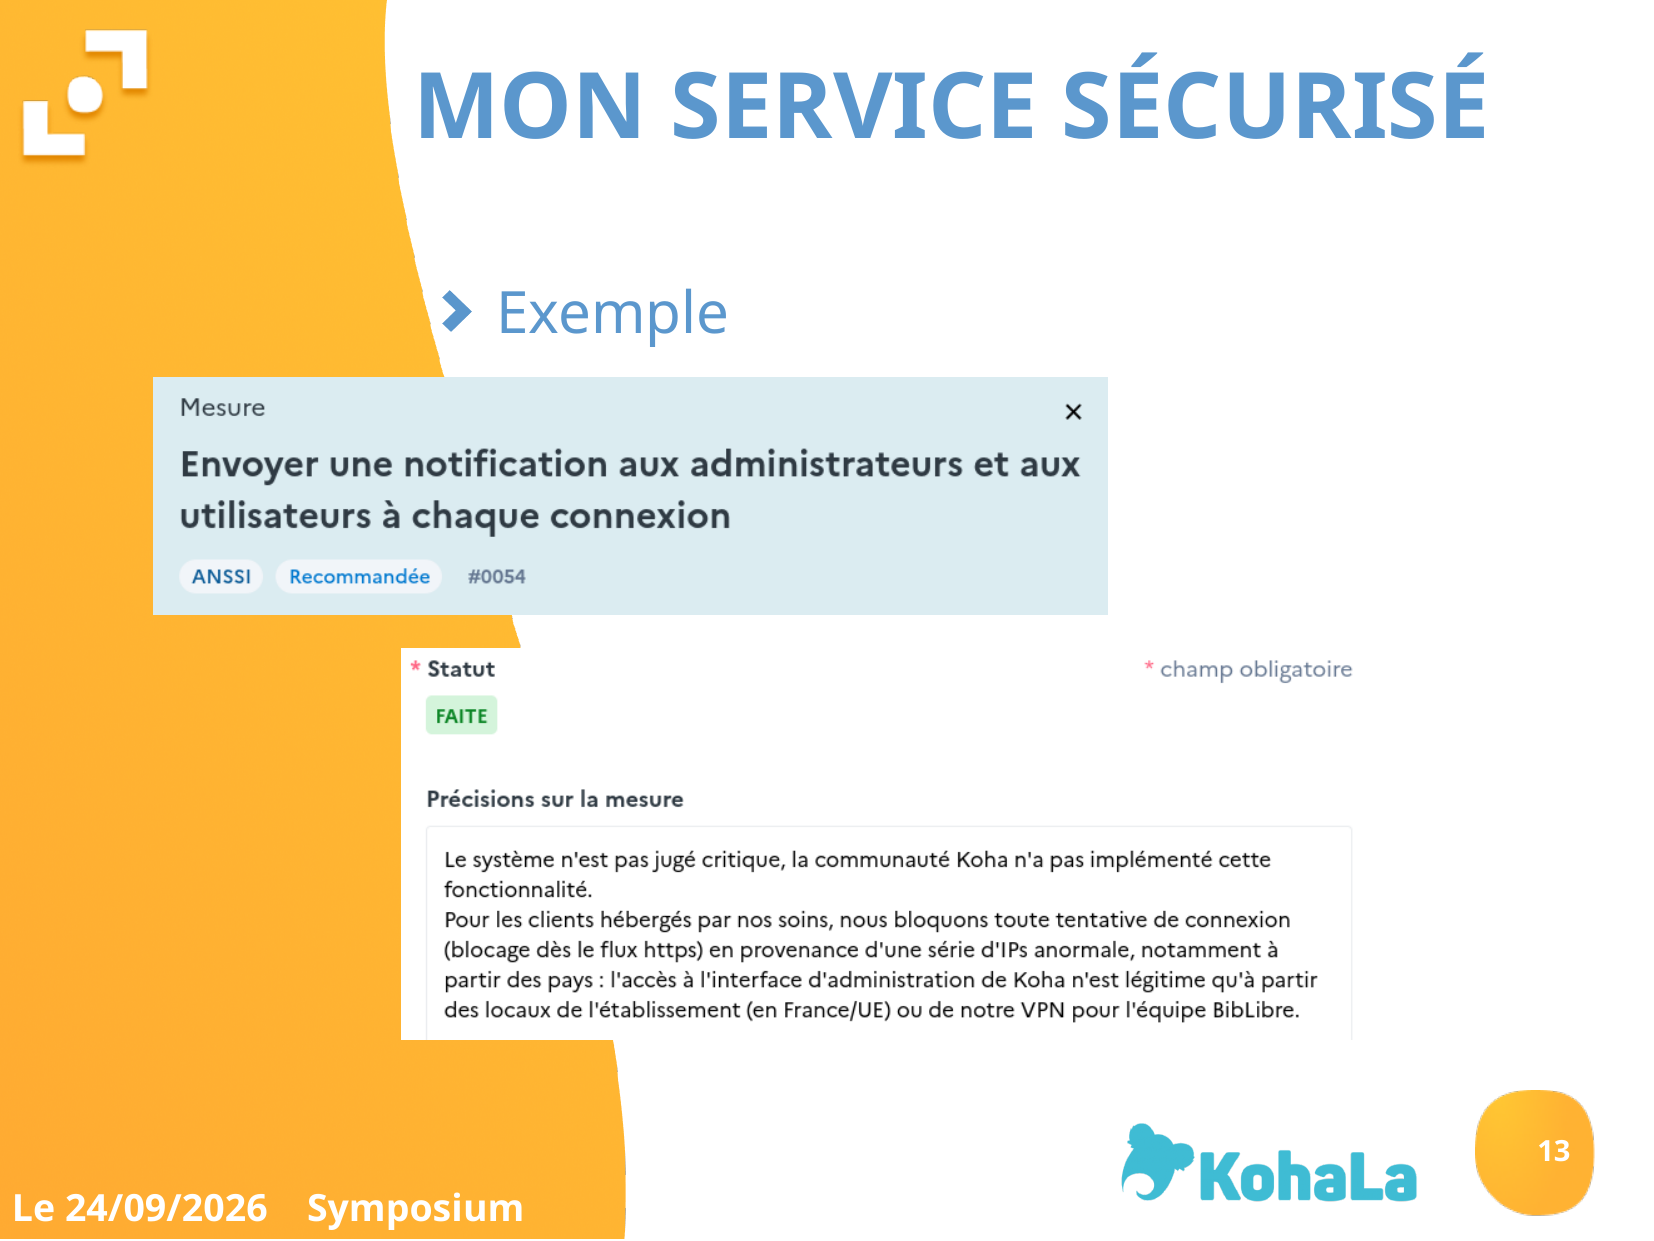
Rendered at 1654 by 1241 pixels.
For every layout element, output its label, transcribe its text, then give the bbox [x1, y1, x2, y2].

picture [1116, 1090, 1595, 1217]
list Exemple [425, 271, 1630, 1075]
picture [0, 0, 1375, 1241]
title Mon service sécurisé [413, 0, 1654, 234]
